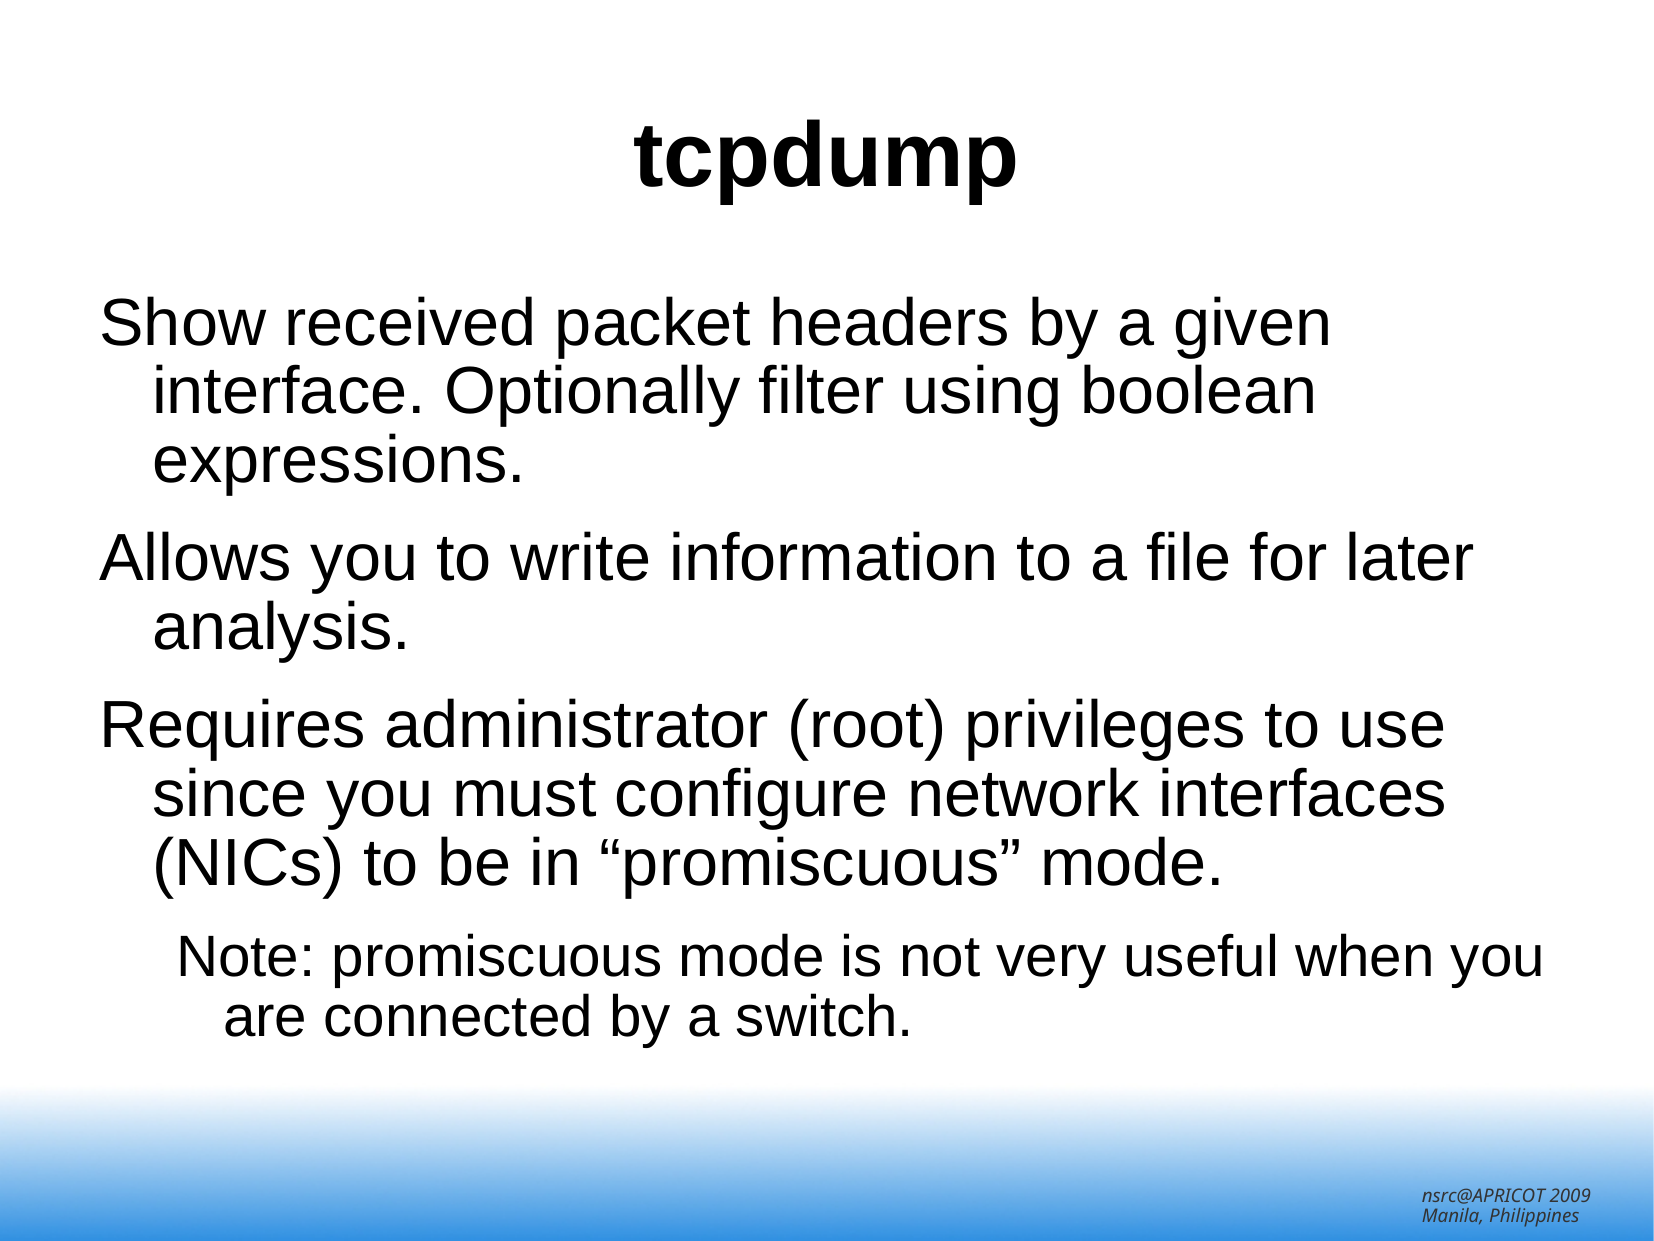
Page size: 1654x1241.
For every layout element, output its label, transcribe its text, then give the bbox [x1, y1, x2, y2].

list Show received packet headers by a given interface. Optionally filter using boolean expressions. Allows you to write information to a file for later analysis. Requires administrator (root) privileges to use since you must configure network interfaces (NICs) to be in “promiscuous” mode. Note: promiscuous mode is not very useful when you are connected by a switch. [82, 290, 1571, 1109]
picture [0, 1083, 1654, 1241]
title tcpdump [82, 49, 1571, 257]
